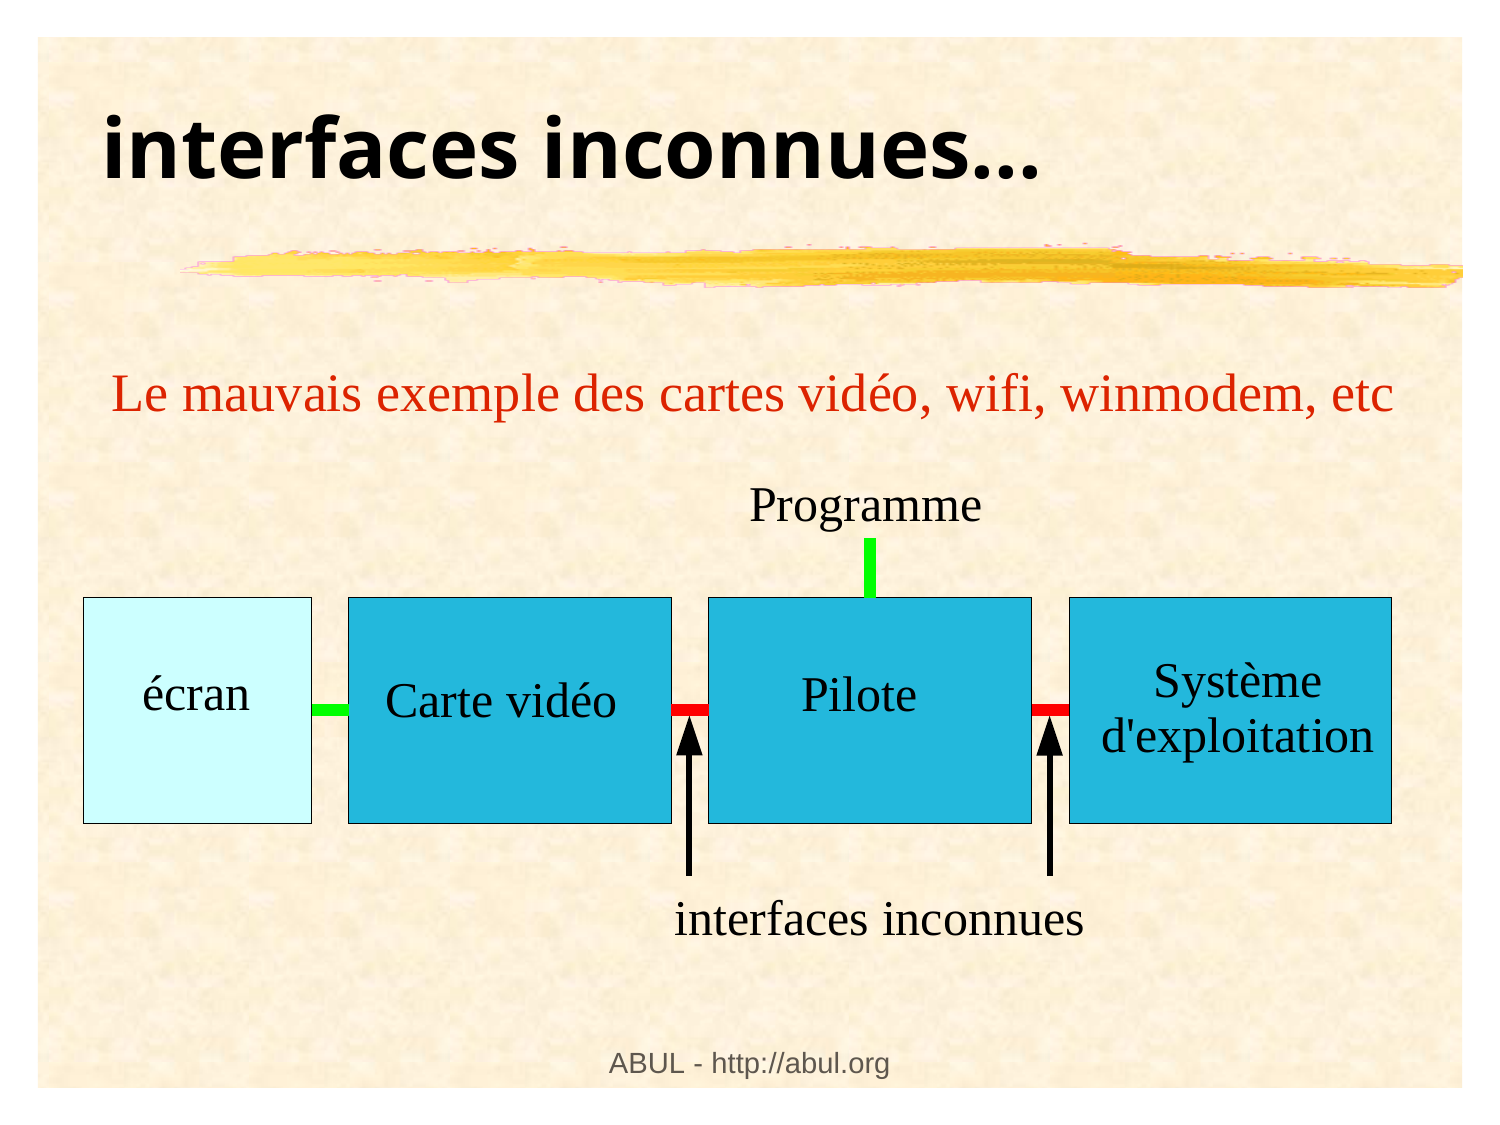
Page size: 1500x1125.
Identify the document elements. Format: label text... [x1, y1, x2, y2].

text_box Le mauvais exemple des cartes vidéo, wifi, winmodem, etc [111, 363, 1439, 429]
text_box [708, 597, 1032, 824]
text_box Système d'exploitation [1101, 652, 1376, 794]
picture [37, 37, 1463, 1088]
text_box Carte vidéo [385, 673, 620, 734]
text_box [83, 597, 312, 824]
text_box interfaces inconnues [674, 890, 1201, 952]
text_box Pilote [801, 667, 966, 728]
text_box Programme [661, 477, 1071, 538]
text_box [348, 597, 672, 824]
text_box écran [142, 666, 252, 727]
text_box [1069, 597, 1392, 824]
title interfaces inconnues... [101, 39, 1312, 253]
